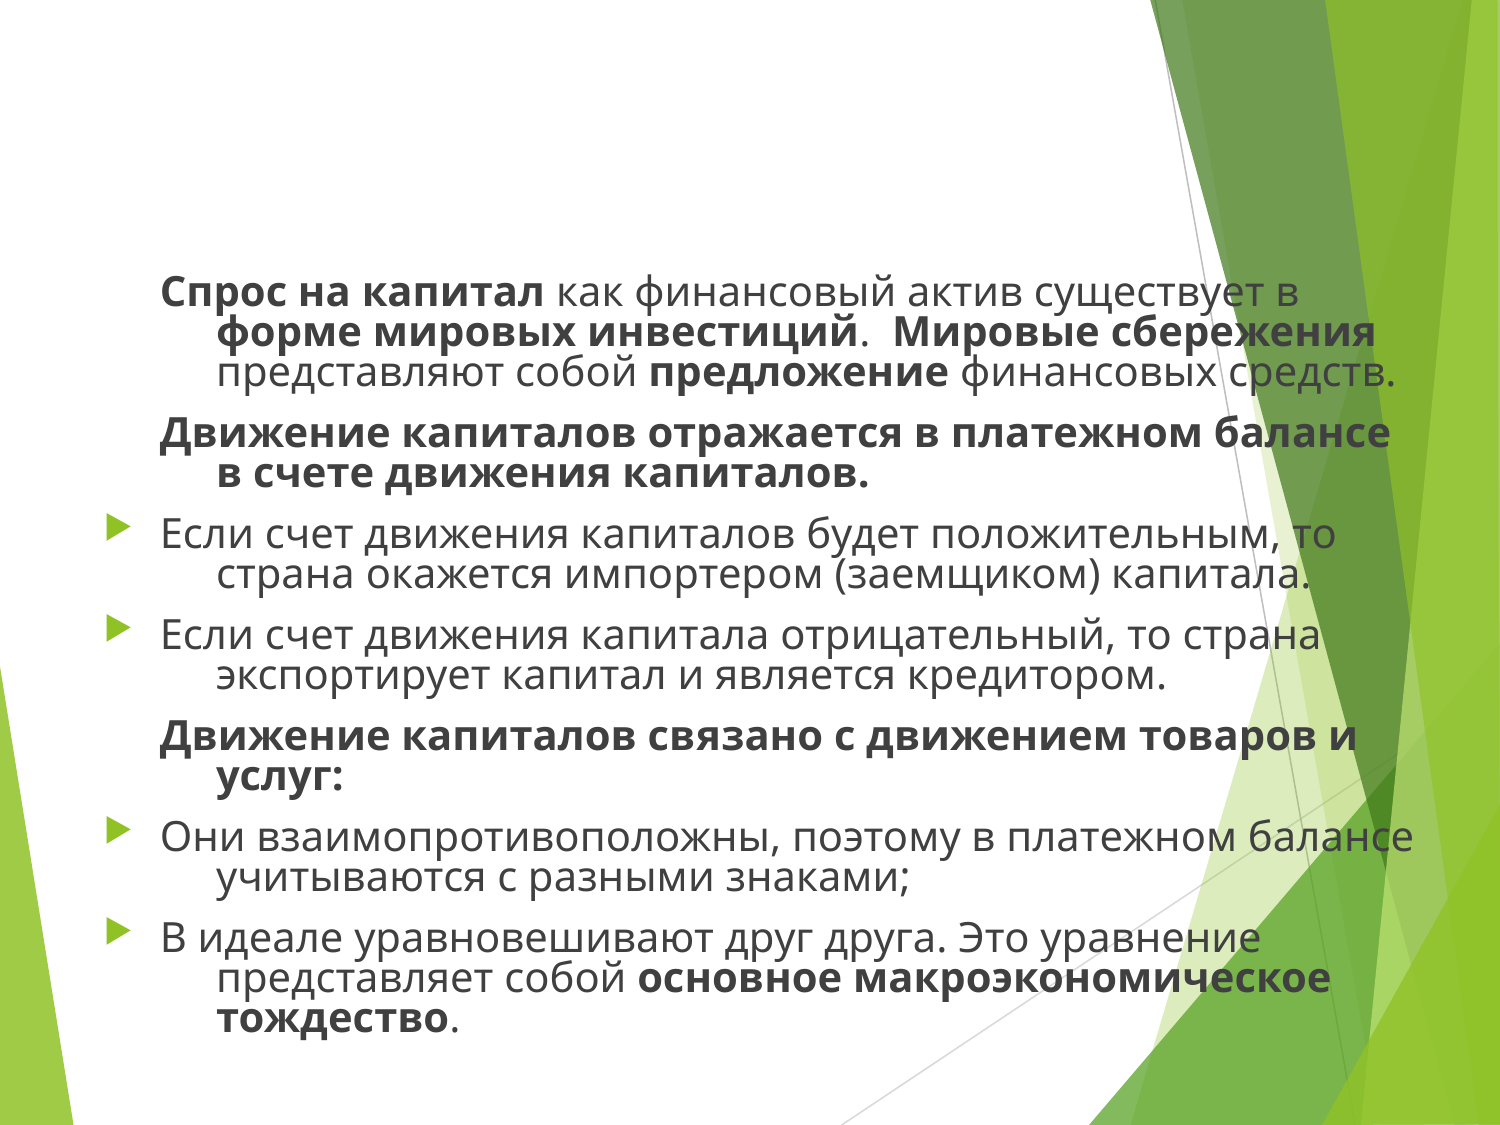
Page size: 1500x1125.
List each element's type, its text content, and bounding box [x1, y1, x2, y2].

list Спрос на капитал как финансовый актив существует в форме мировых инвестиций. Мировые сбережения представляют собой предложение финансовых средств. Движение капиталов отражается в платежном балансе в счете движения капиталов. Если счет движения капиталов будет положительным, то страна окажется импортером (заемщиком) капитала. Если счет движения капитала отрицательный, то страна экспортирует капитал и является кредитором. Движение капиталов связано с движением товаров и услуг: Они взаимопротивоположны, поэтому в платежном балансе учитываются с разными знаками; В идеале уравновешивают друг друга. Это уравнение представляет собой основное макроэкономическое тождество. [88, 267, 1431, 1059]
